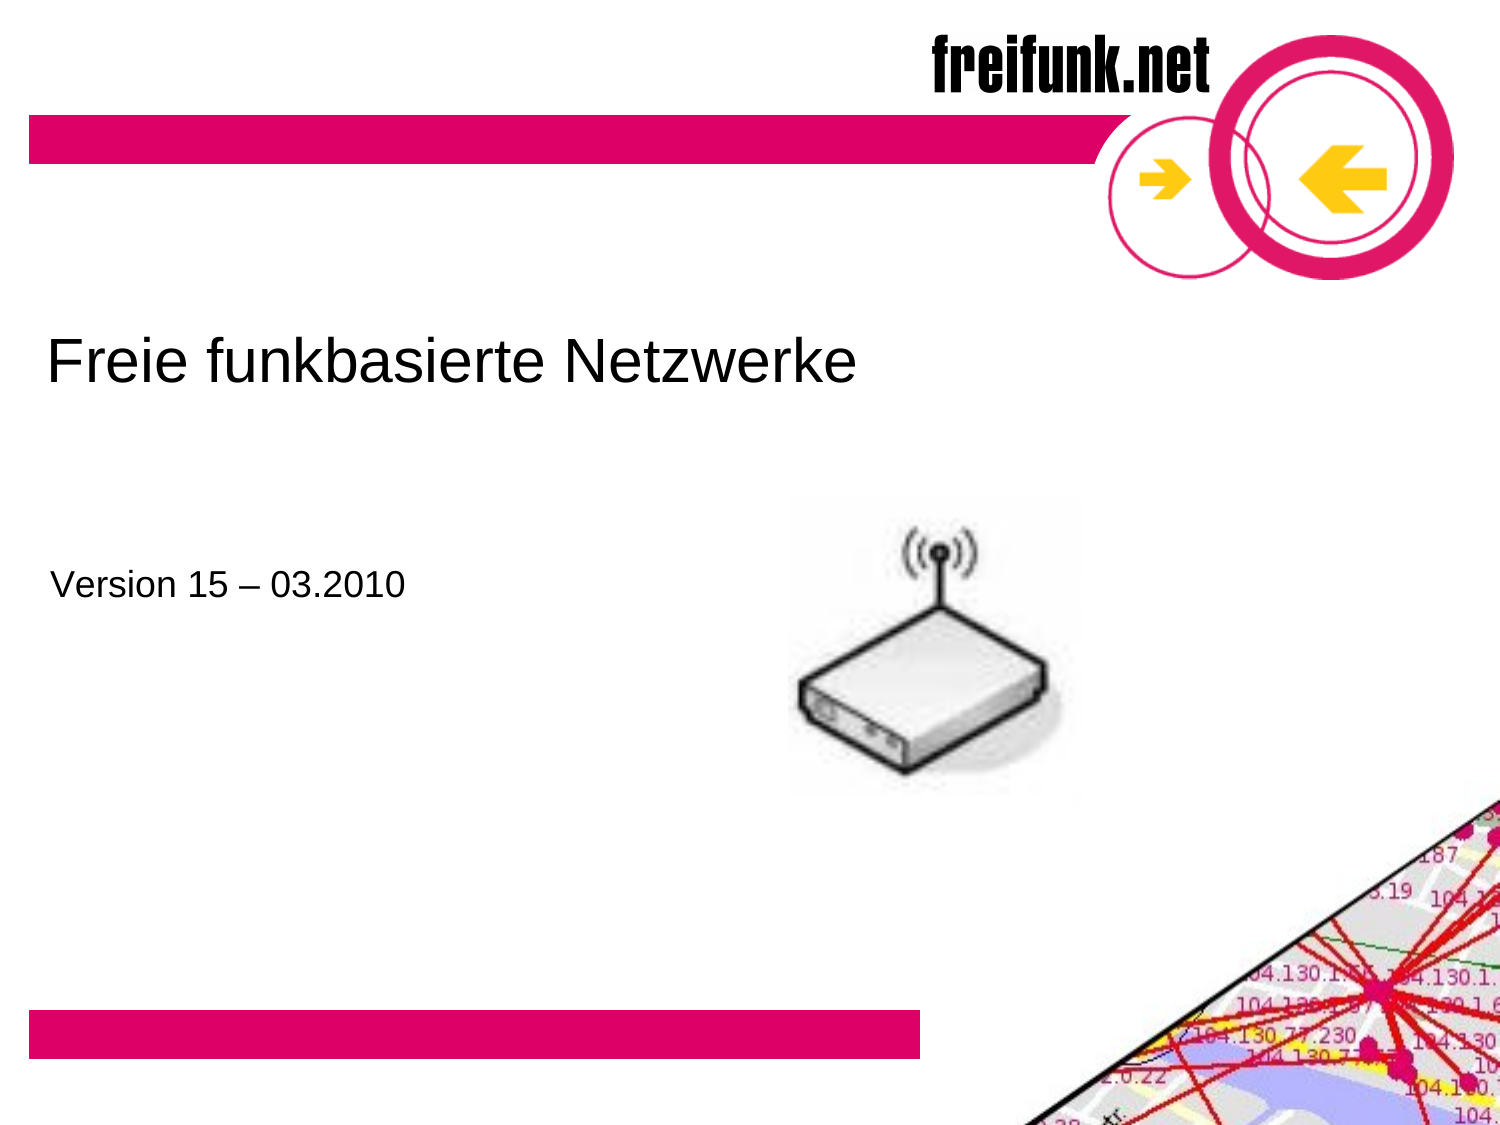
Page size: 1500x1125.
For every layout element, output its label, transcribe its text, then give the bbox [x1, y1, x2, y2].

picture [932, 34, 1454, 280]
picture [788, 497, 1500, 1125]
text_box Freie funkbasierte Netzwerke [46, 321, 1051, 539]
text_box Version 15 – 03.2010 [50, 560, 788, 773]
